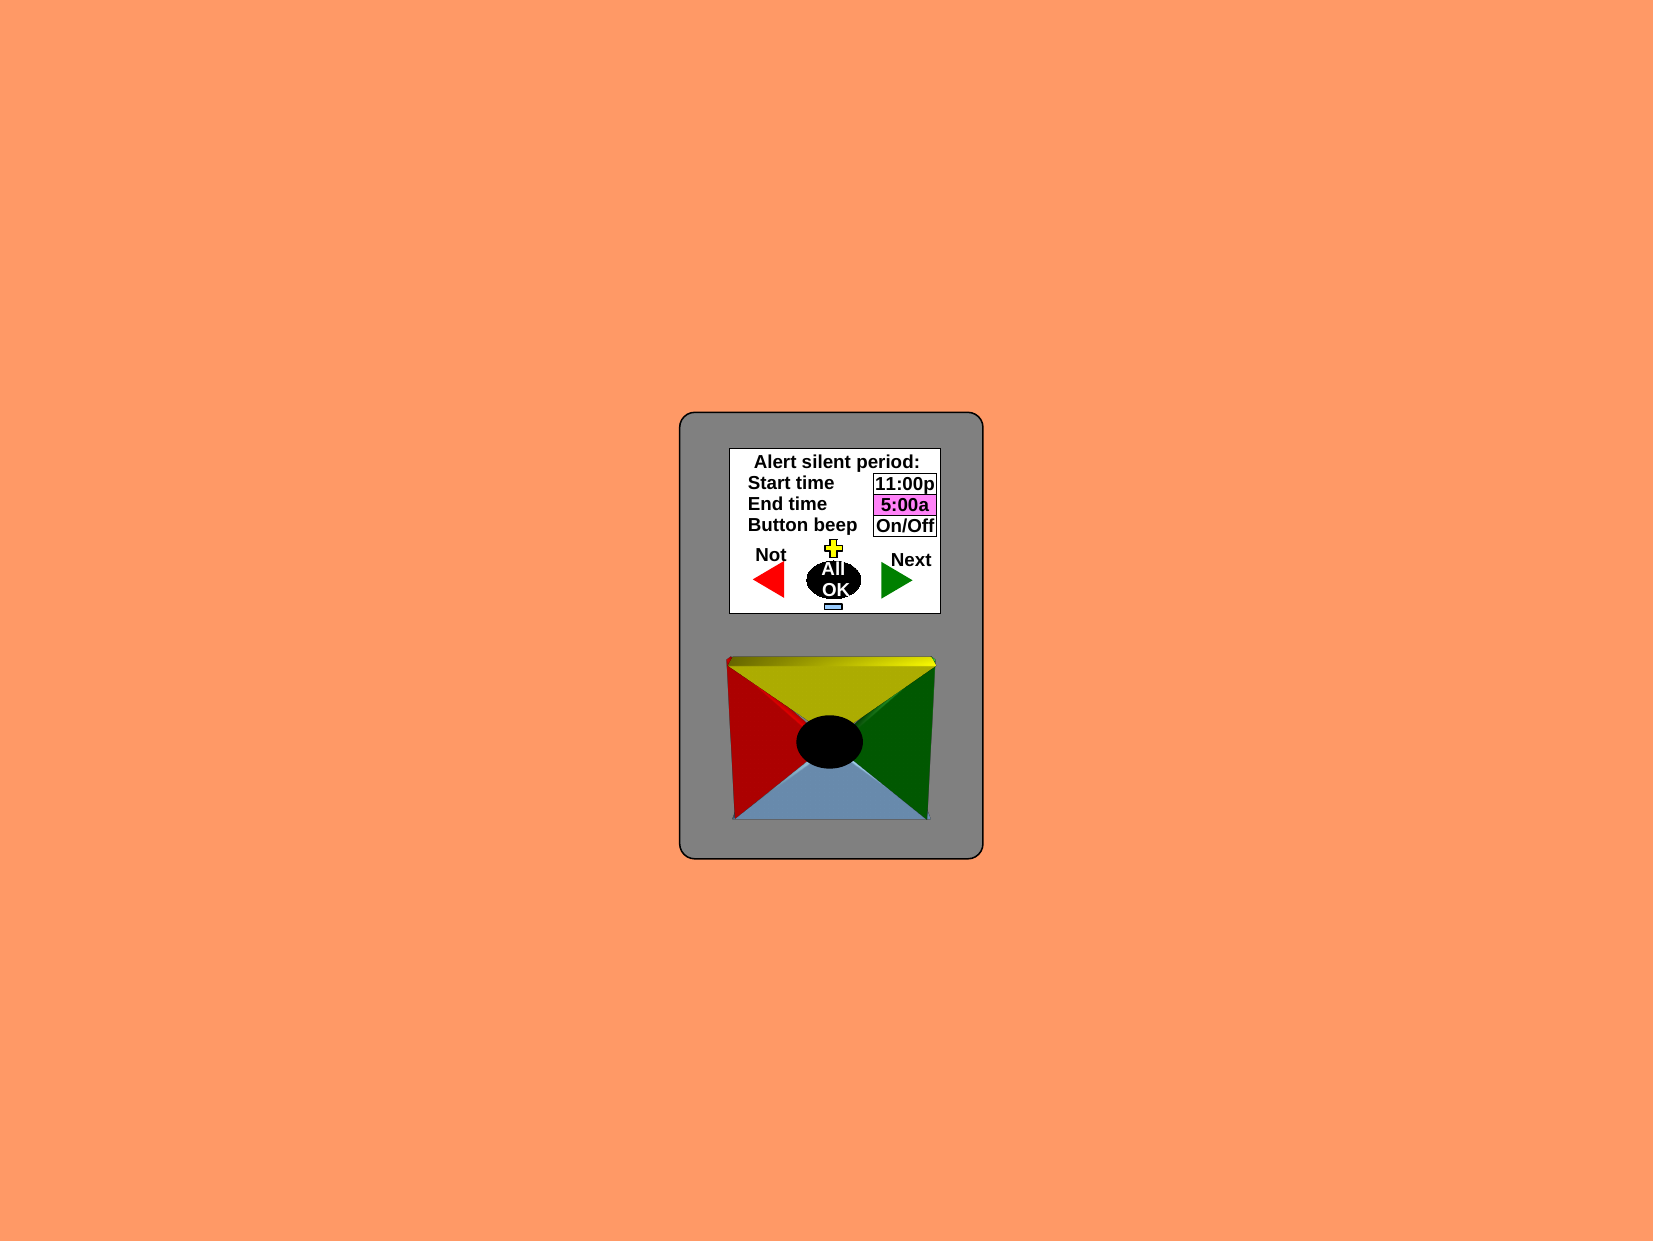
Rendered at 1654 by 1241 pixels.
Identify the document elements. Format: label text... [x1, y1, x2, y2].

text_box On/Off [873, 515, 937, 537]
text_box All OK [782, 551, 890, 609]
text_box Not [728, 537, 815, 574]
text_box [679, 412, 983, 859]
text_box Next [864, 542, 954, 578]
text_box Alert silent period: Start time End time Button beep [733, 444, 941, 544]
